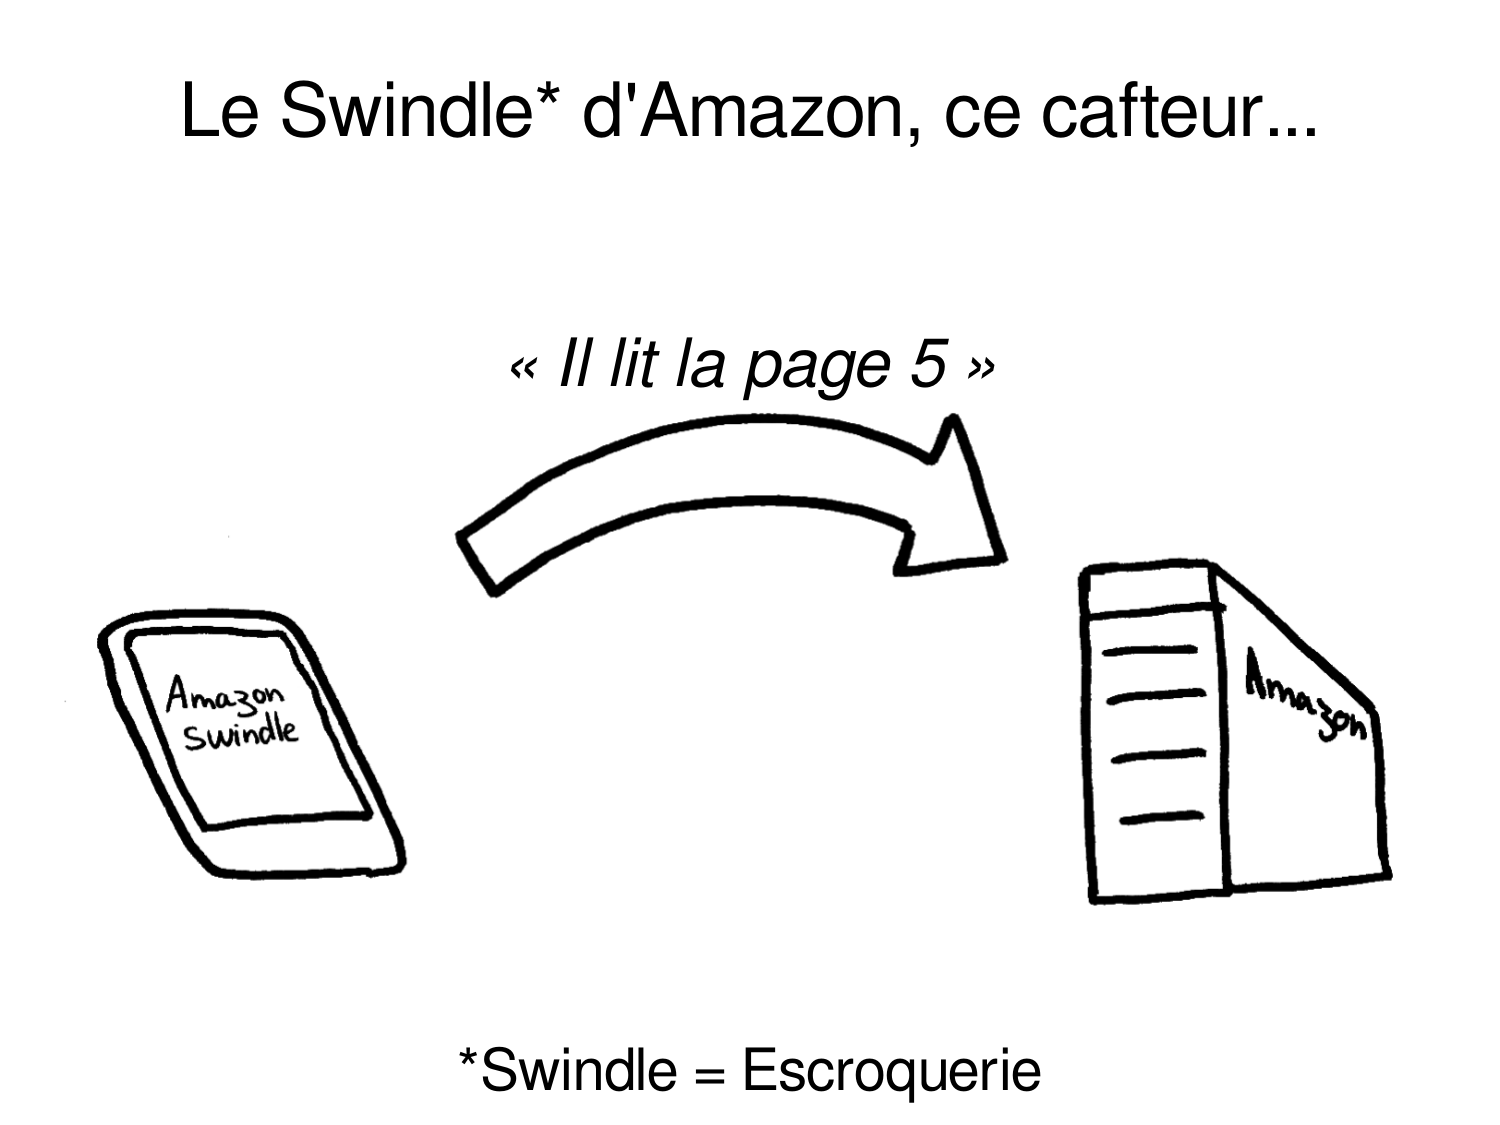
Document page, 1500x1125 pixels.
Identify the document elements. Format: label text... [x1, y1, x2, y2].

text_box « Il lit la page 5 » [295, 318, 1205, 417]
text_box Le Swindle* d'Amazon, ce cafteur... [82, 60, 1418, 158]
text_box *Swindle = Escroquerie [57, 974, 1443, 1118]
picture [0, 364, 1500, 960]
